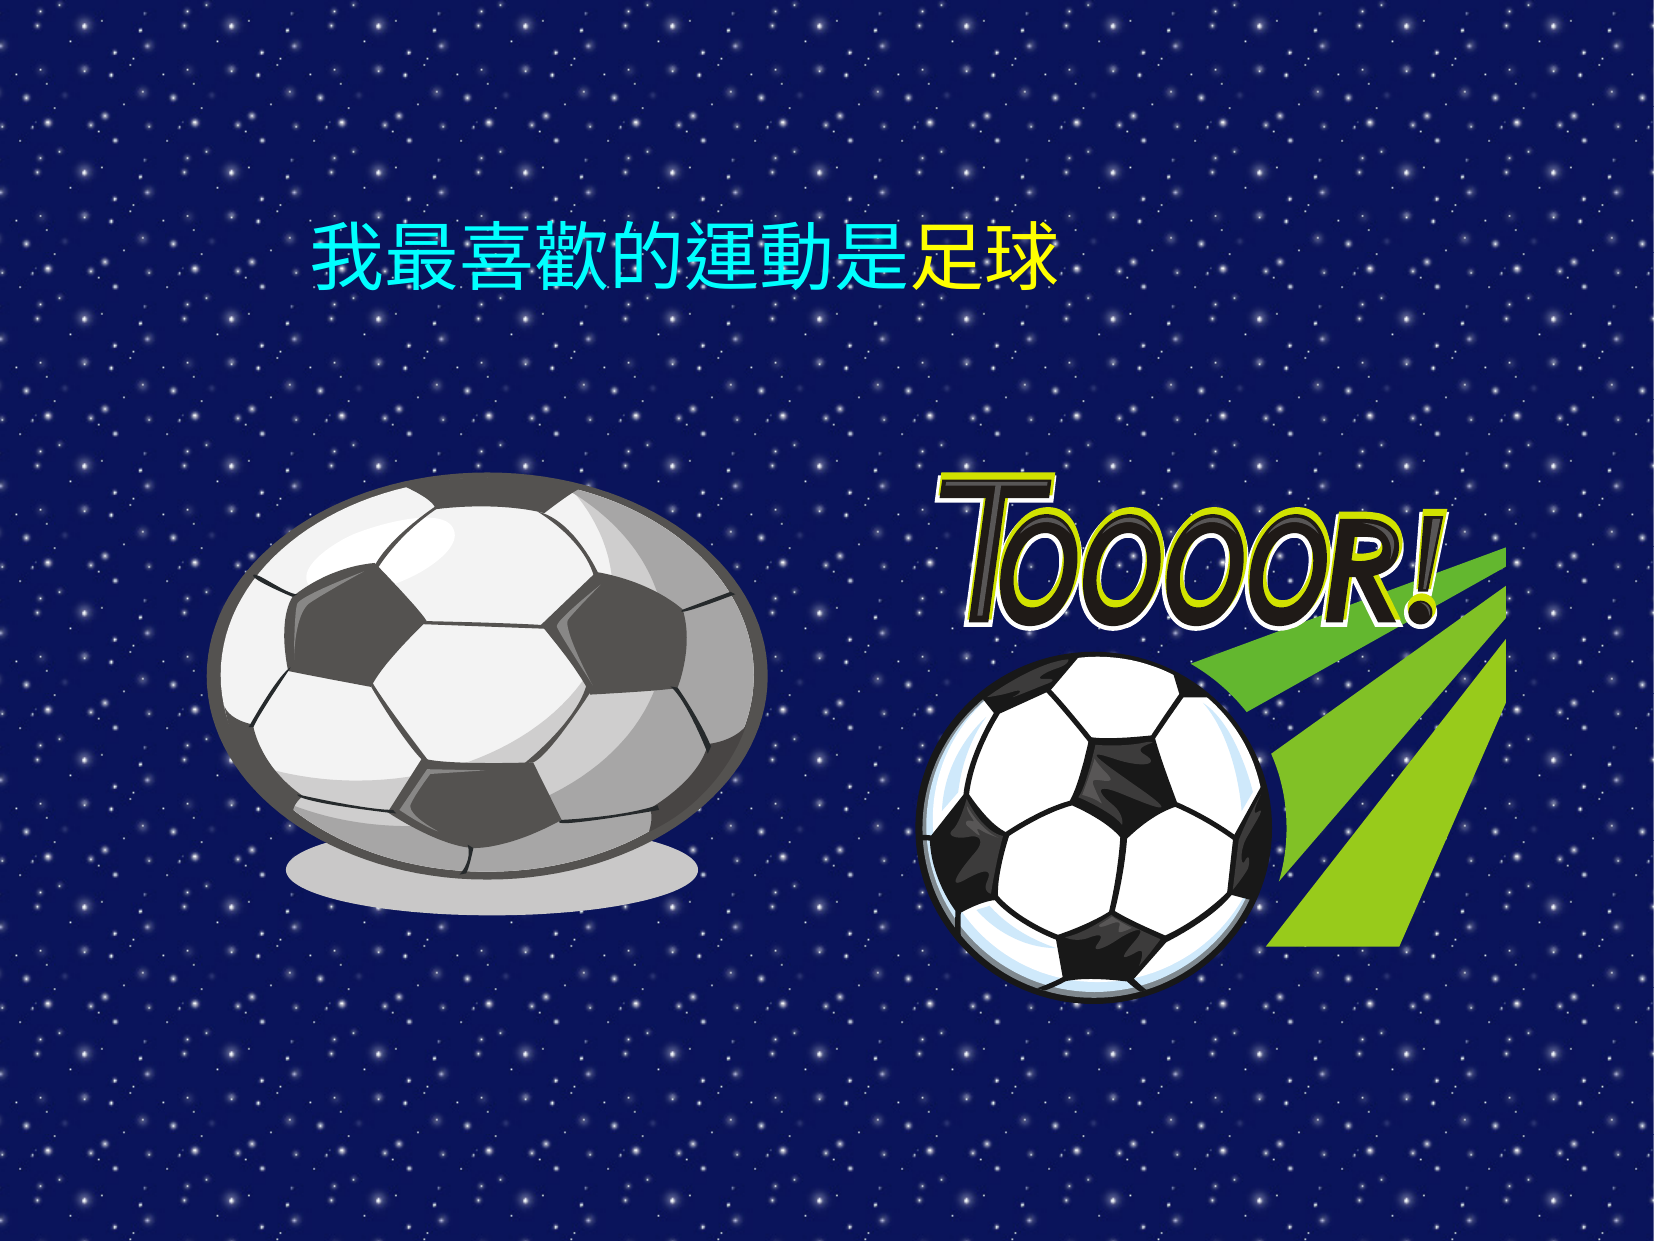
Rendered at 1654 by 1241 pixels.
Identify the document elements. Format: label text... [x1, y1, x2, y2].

text_box 我最喜歡的運動是足球 [295, 190, 1270, 296]
picture [0, 0, 1654, 1241]
